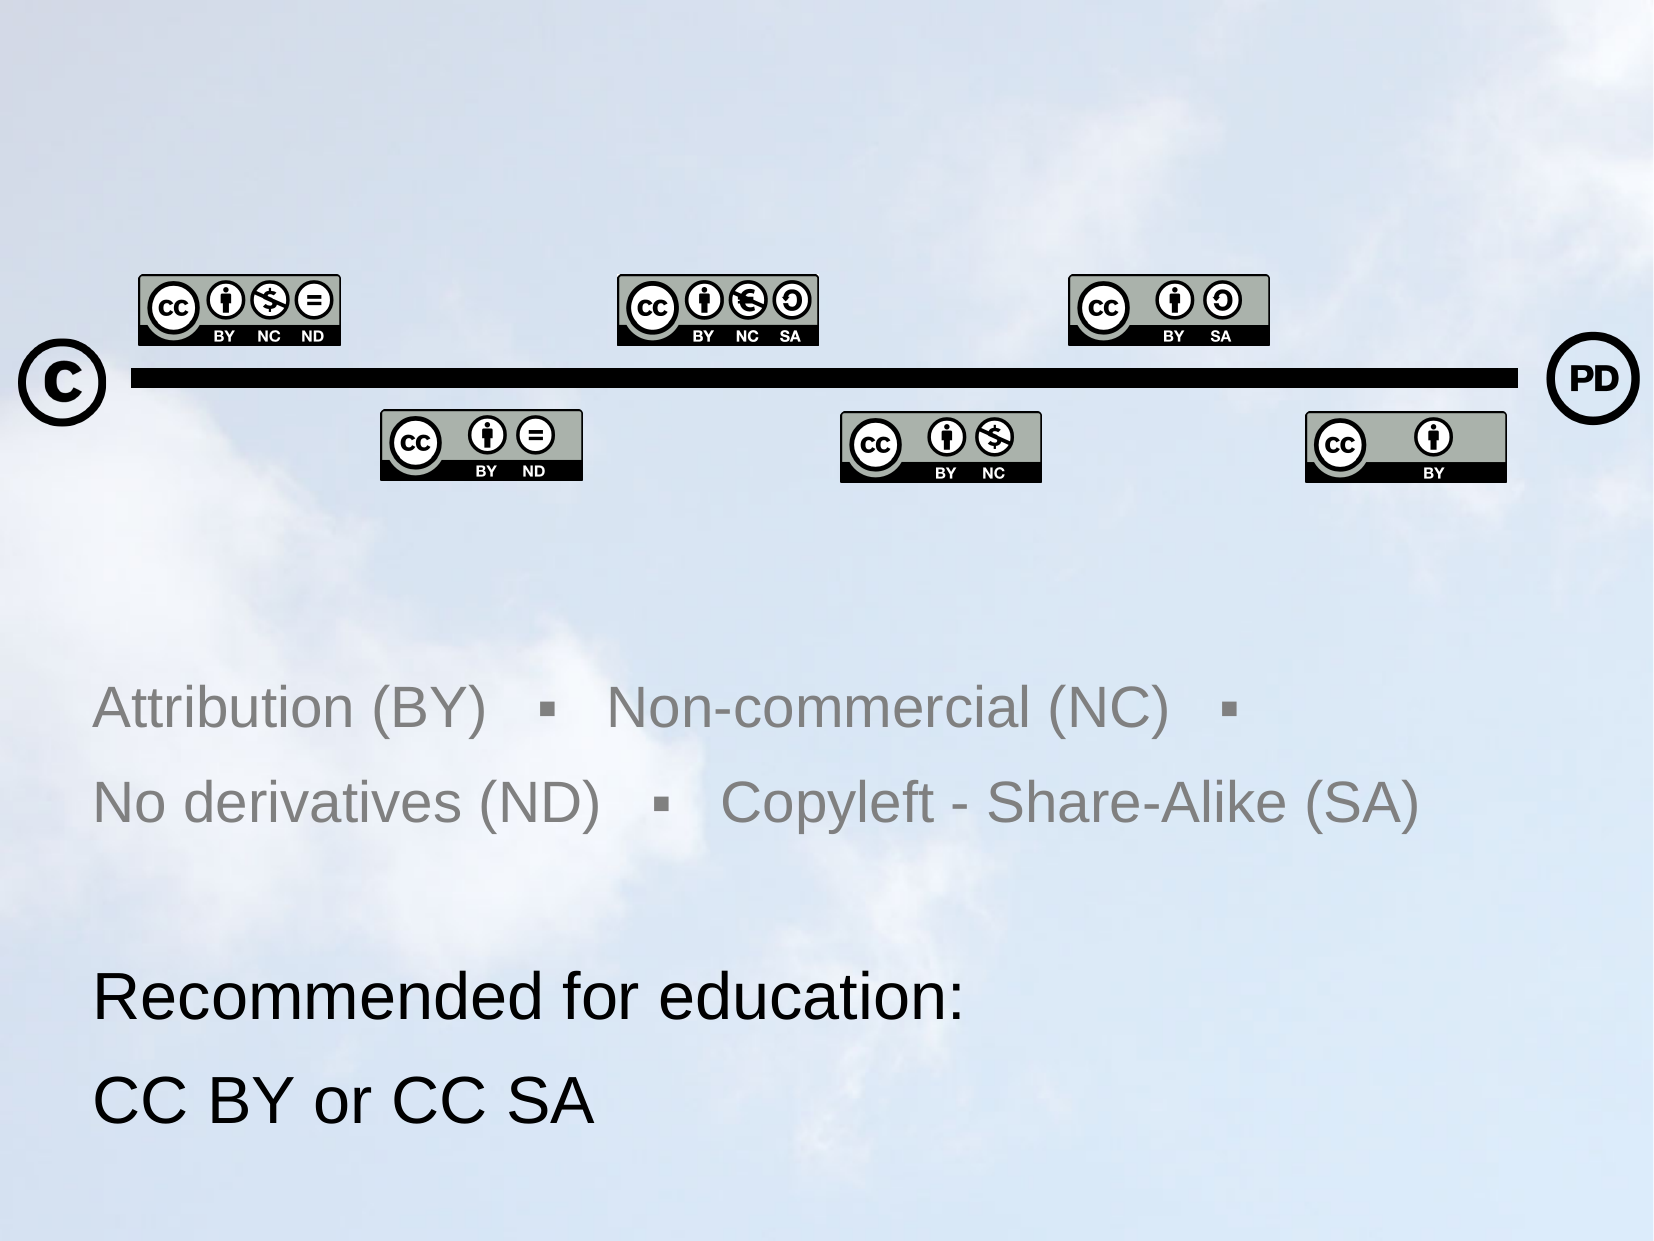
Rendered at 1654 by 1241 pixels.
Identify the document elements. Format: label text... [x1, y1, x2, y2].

picture [0, 0, 1654, 1241]
list Attribution (BY) ▪ Non-commercial (NC) ▪ No derivatives (ND) ▪ Copyleft - Share-Alike (SA) Recommended for education: CC BY or CC SA [75, 675, 1564, 1138]
